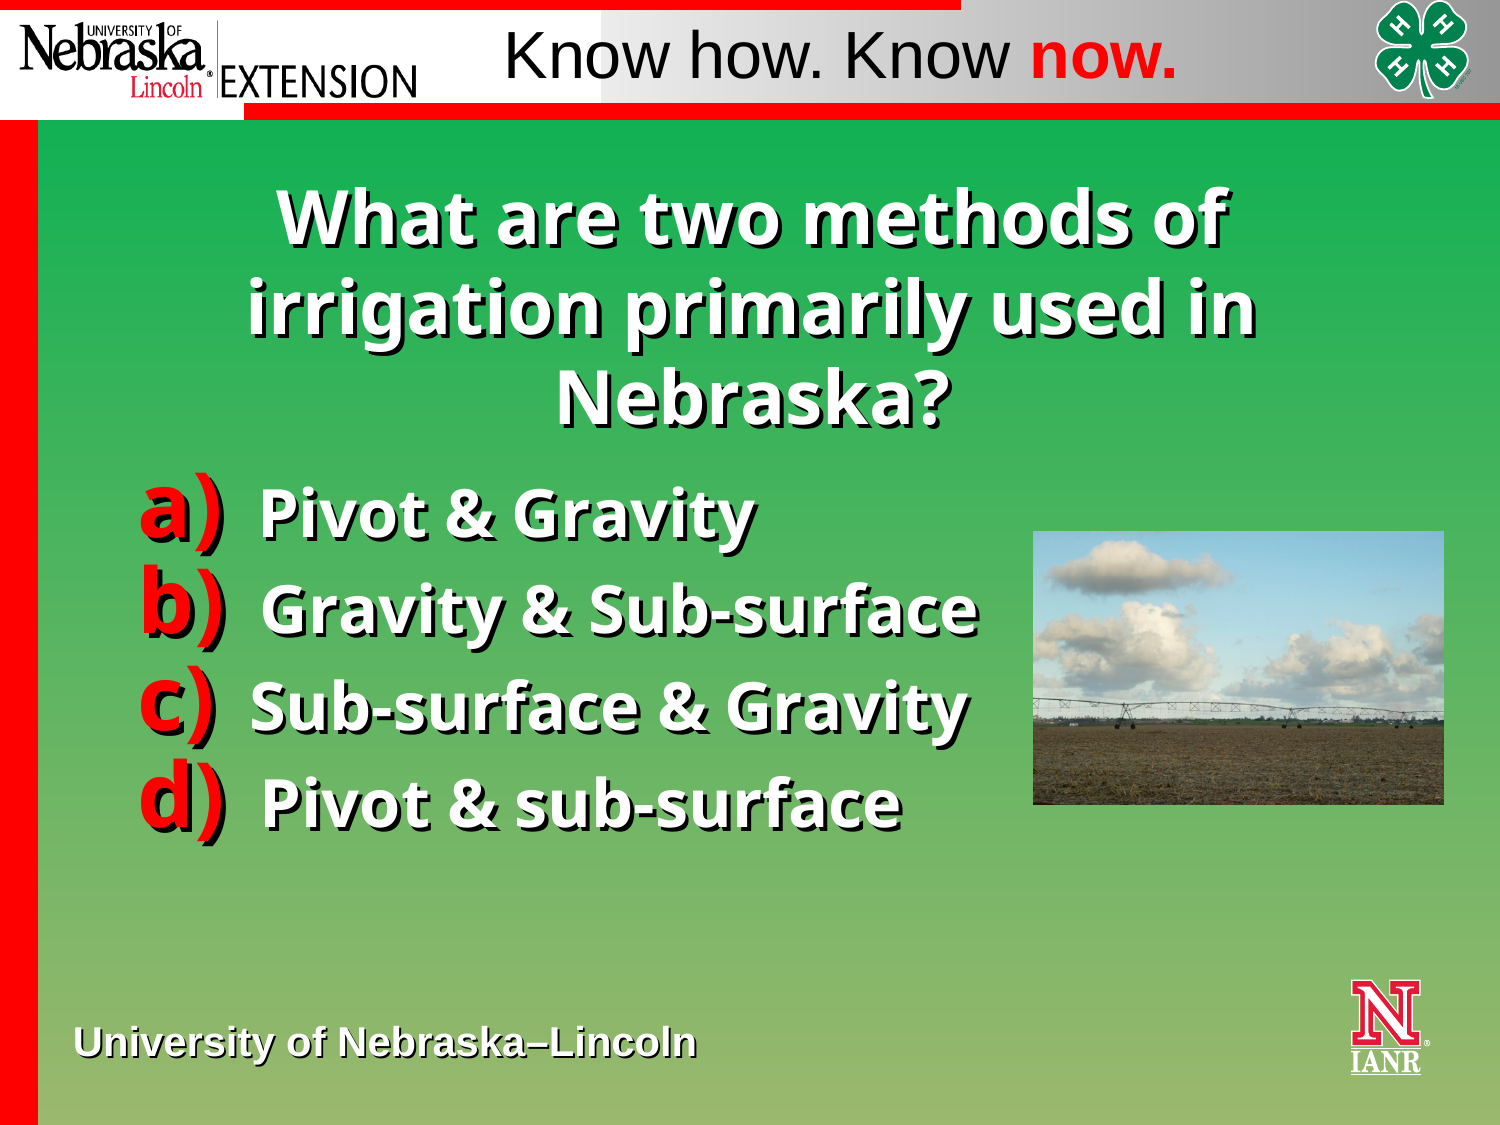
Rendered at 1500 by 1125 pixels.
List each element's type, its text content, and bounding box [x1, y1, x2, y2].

title What are two methods of irrigation primarily used in Nebraska? [77, 161, 1428, 376]
picture [1033, 531, 1444, 805]
list Pivot & Gravity Gravity & Sub-surface Sub-surface & Gravity Pivot & sub-surface [122, 462, 1473, 1021]
